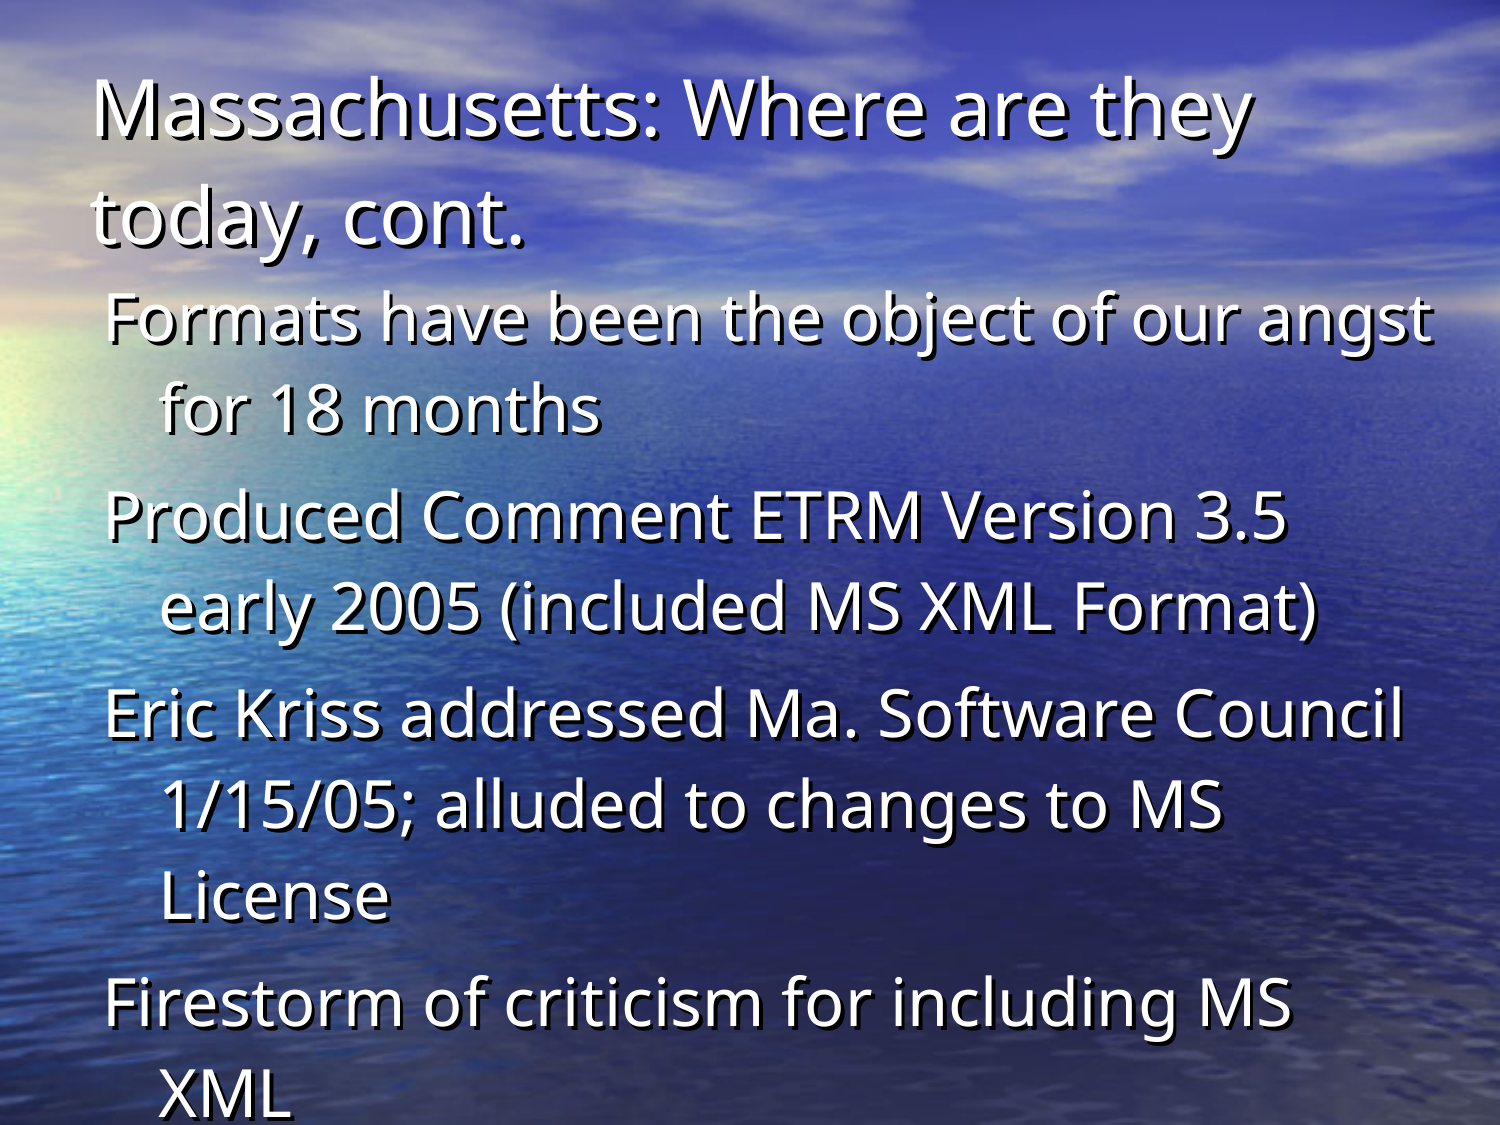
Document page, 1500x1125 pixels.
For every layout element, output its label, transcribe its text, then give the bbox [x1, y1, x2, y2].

picture [0, 0, 1500, 1125]
title Massachusetts: Where are they today, cont. [75, 69, 1426, 276]
list Formats have been the object of our angst for 18 months Produced Comment ETRM Version 3.5 early 2005 (included MS XML Format) Eric Kriss addressed Ma. Software Council 1/15/05; alluded to changes to MS License Firestorm of criticism for including MS XML Published V 3.5 without Format piece Continued due diligence [87, 262, 1450, 1081]
